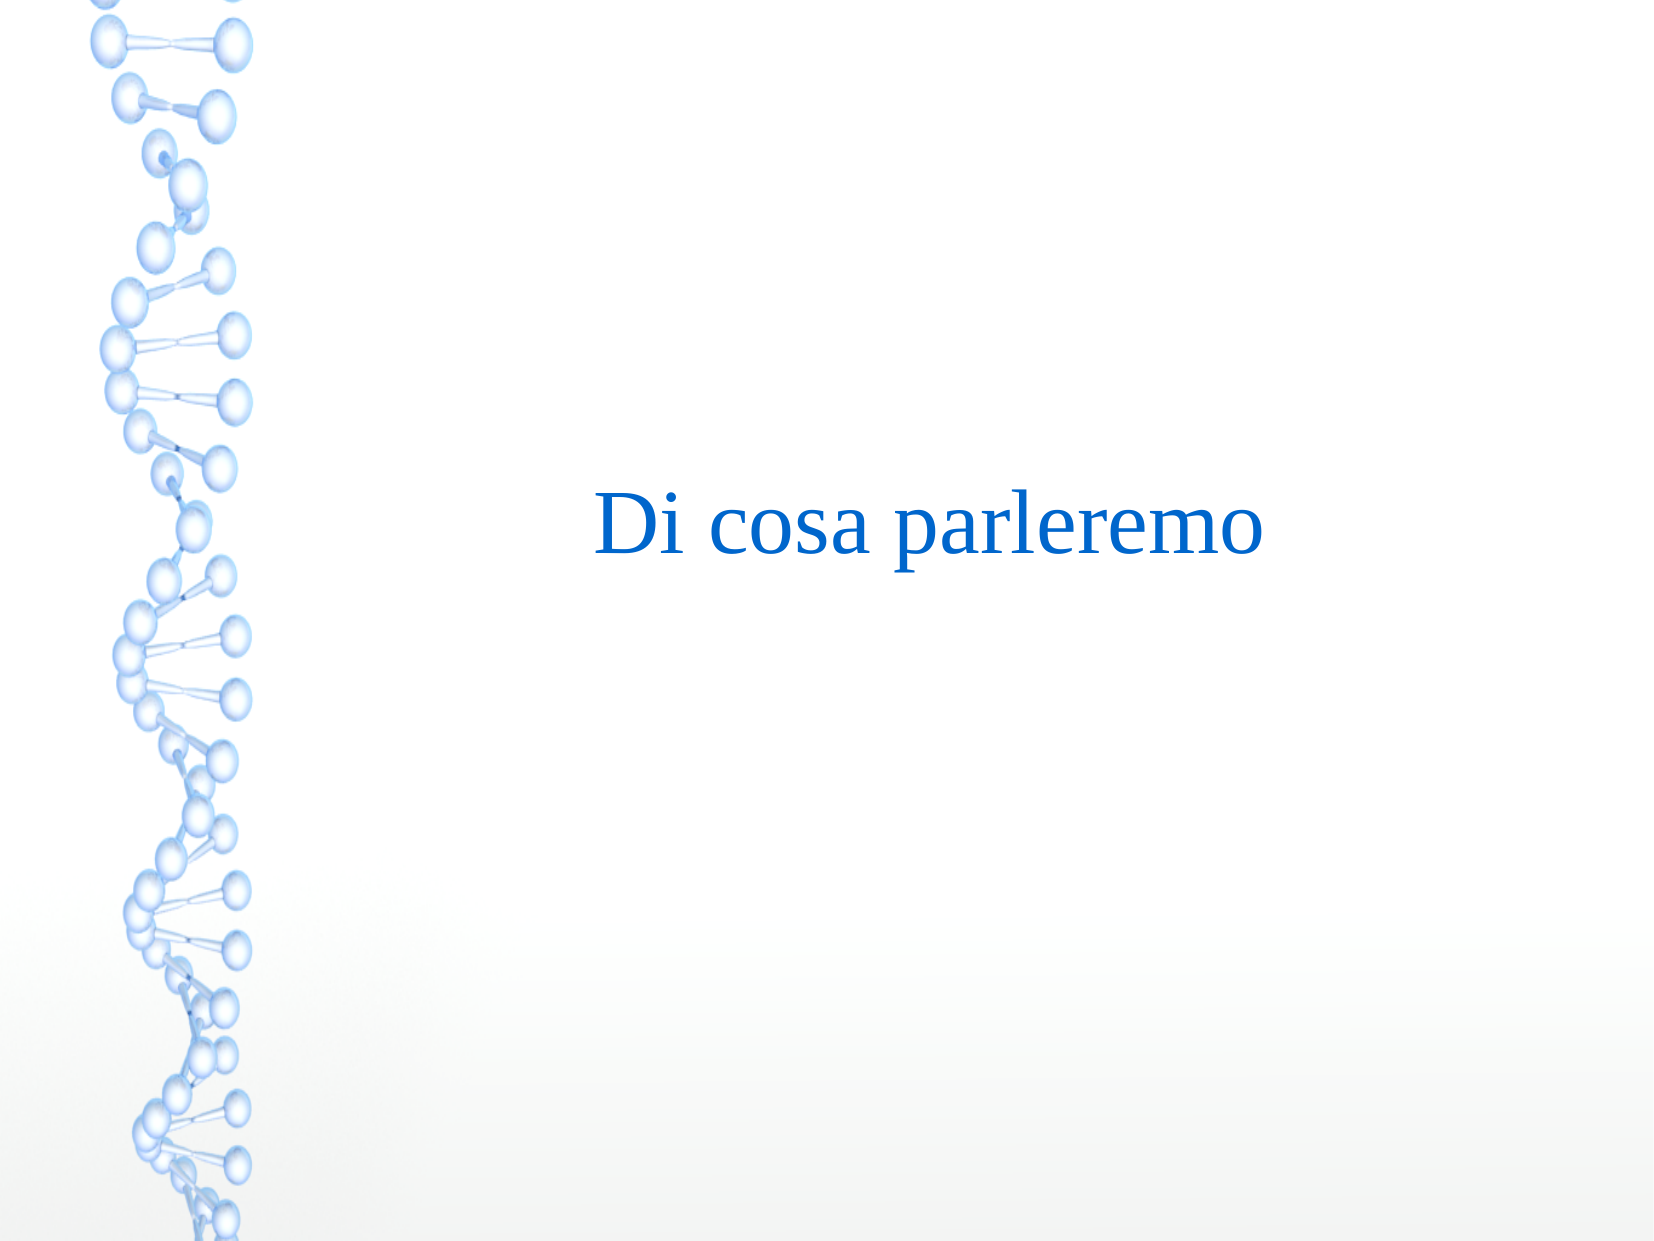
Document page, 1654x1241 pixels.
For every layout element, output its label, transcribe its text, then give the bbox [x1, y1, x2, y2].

picture [0, 0, 1654, 1241]
text_box Di cosa parleremo [265, 47, 1595, 997]
